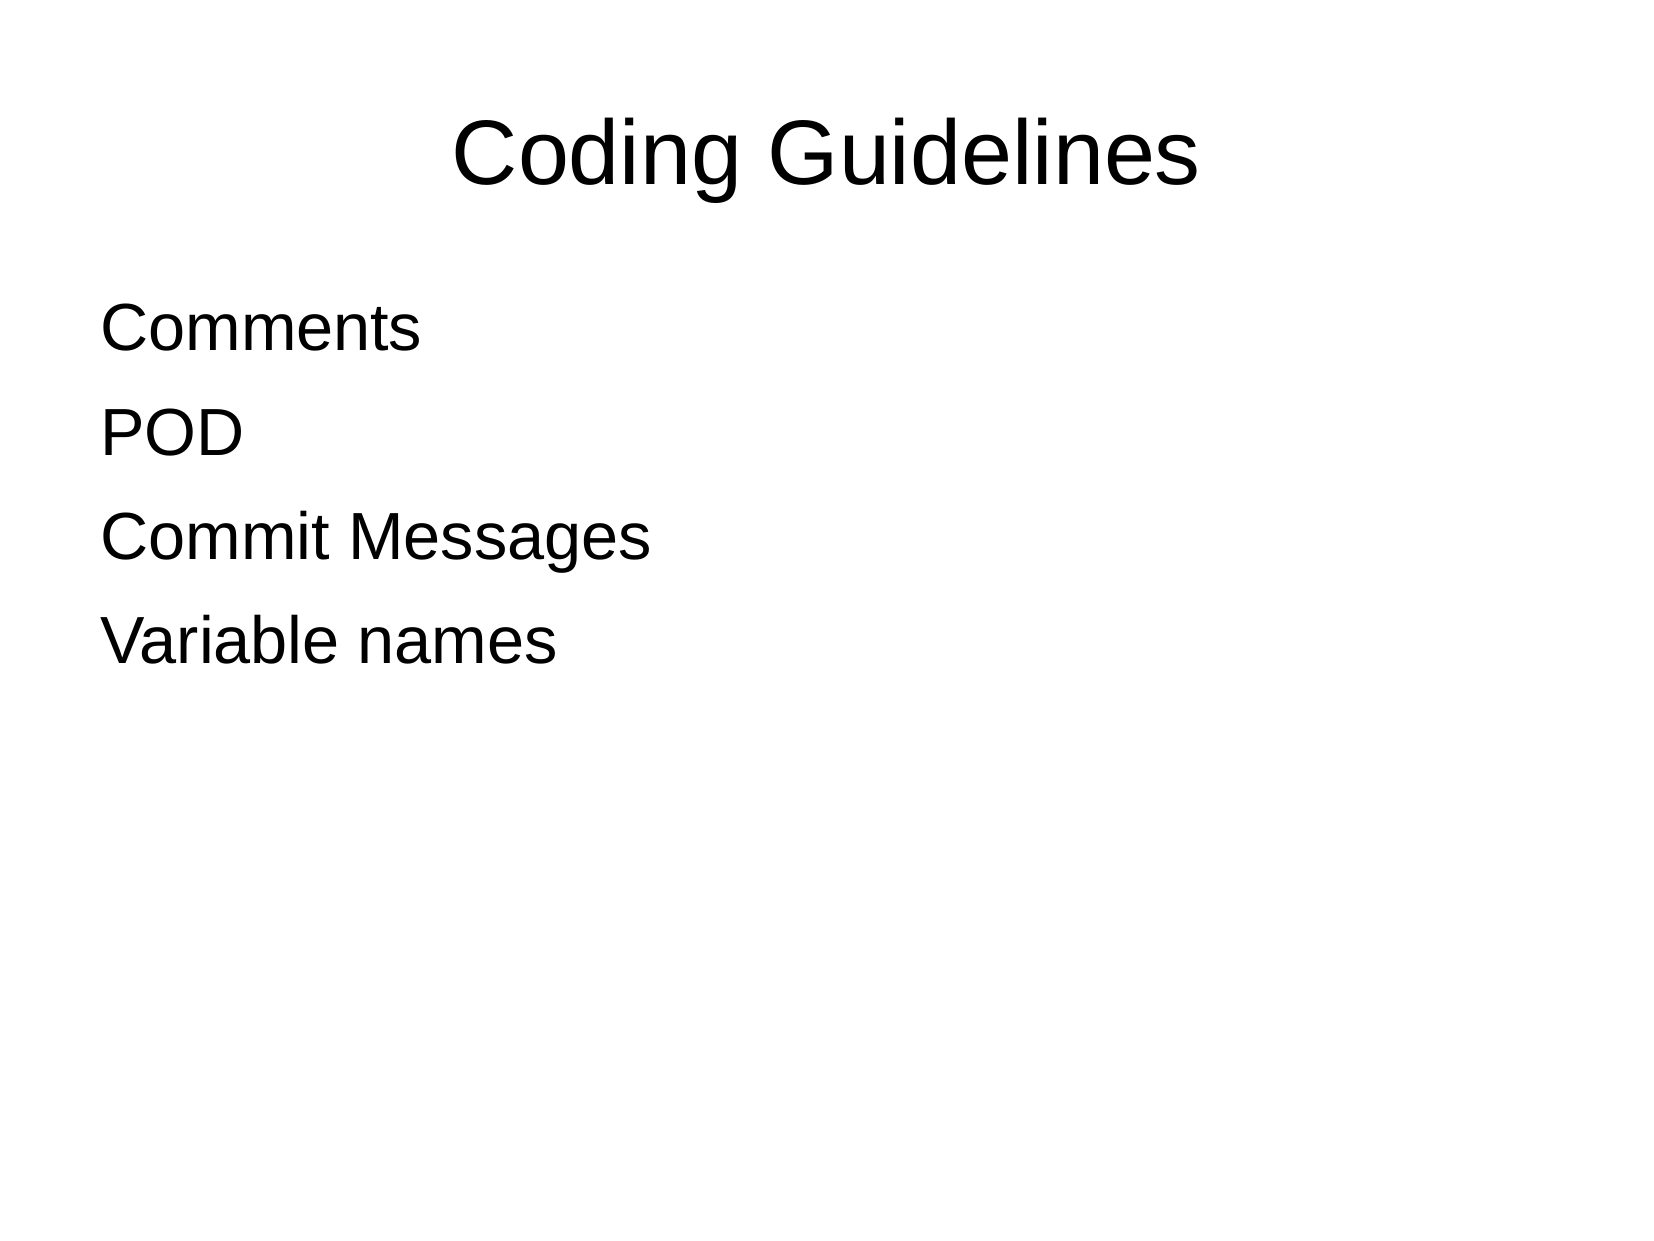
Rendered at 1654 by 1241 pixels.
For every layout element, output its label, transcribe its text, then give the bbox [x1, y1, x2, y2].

list Comments POD Commit Messages Variable names [82, 290, 1571, 1109]
title Coding Guidelines [82, 49, 1571, 257]
